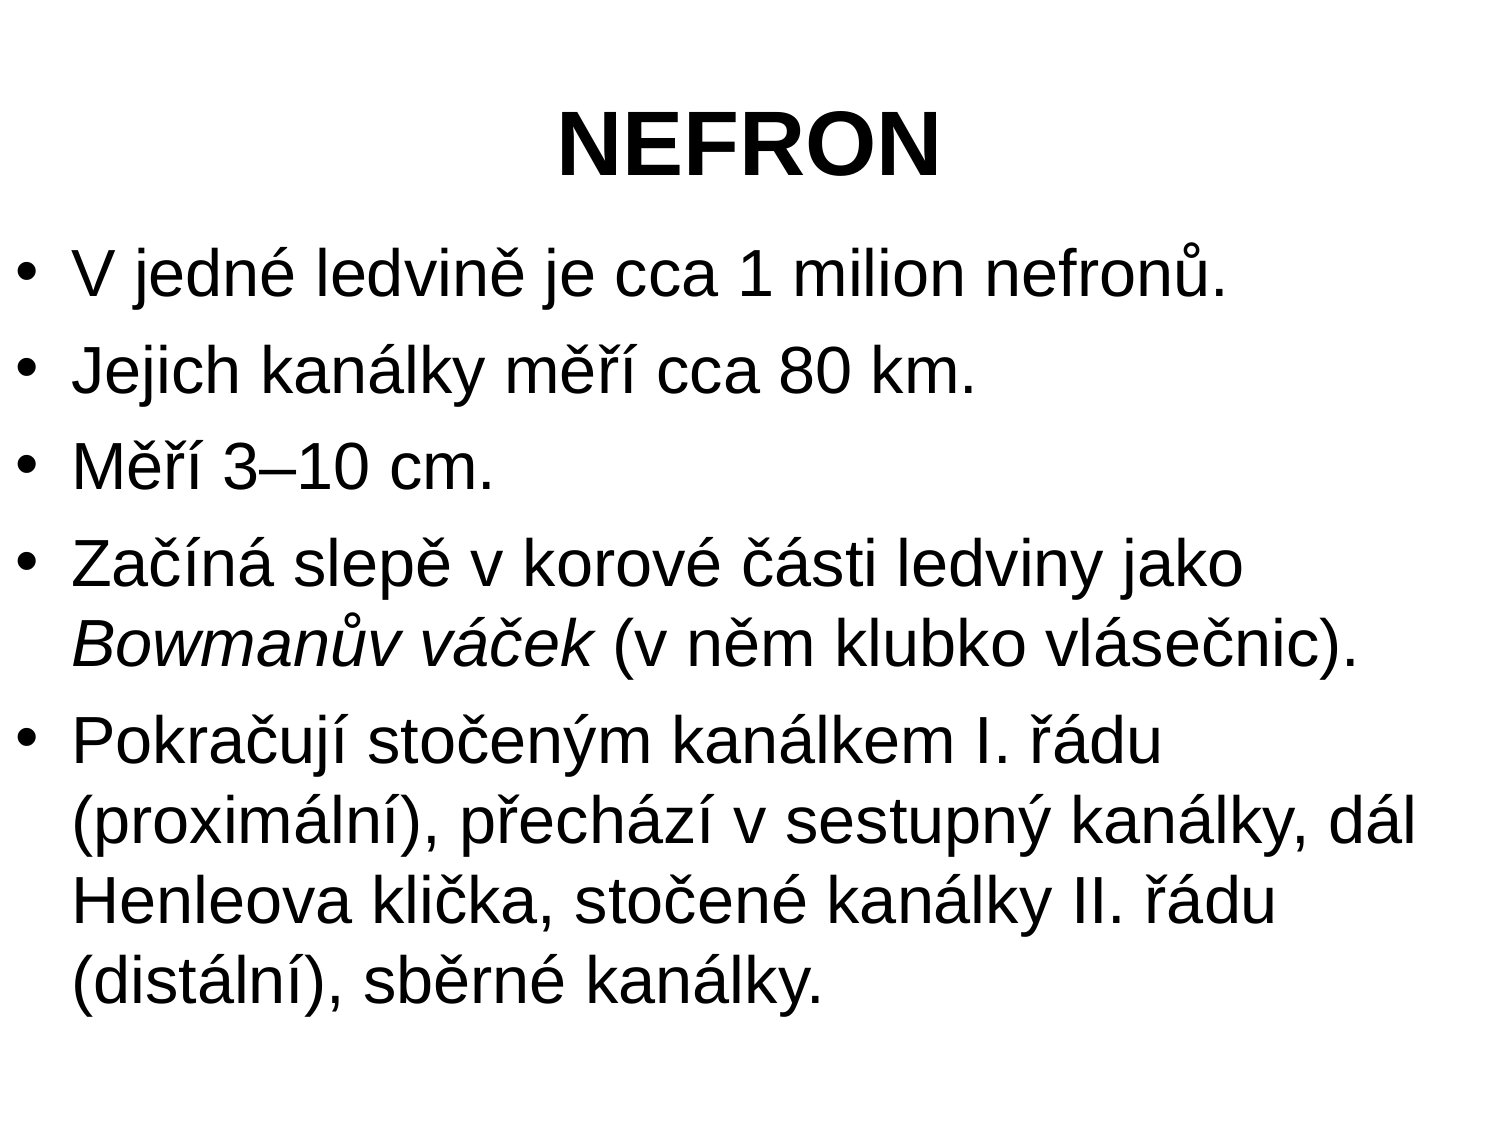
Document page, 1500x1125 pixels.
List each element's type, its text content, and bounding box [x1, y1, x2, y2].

title NEFRON [75, 45, 1426, 222]
list V jedné ledvině je cca 1 milion nefronů. Jejich kanálky měří cca 80 km. Měří 3–10 cm. Začíná slepě v korové části ledviny jako Bowmanův váček (v něm klubko vlásečnic). Pokračují stočeným kanálkem I. řádu (proximální), přechází v sestupný kanálky, dál Henleova klička, stočené kanálky II. řádu (distální), sběrné kanálky. [0, 222, 1500, 1024]
